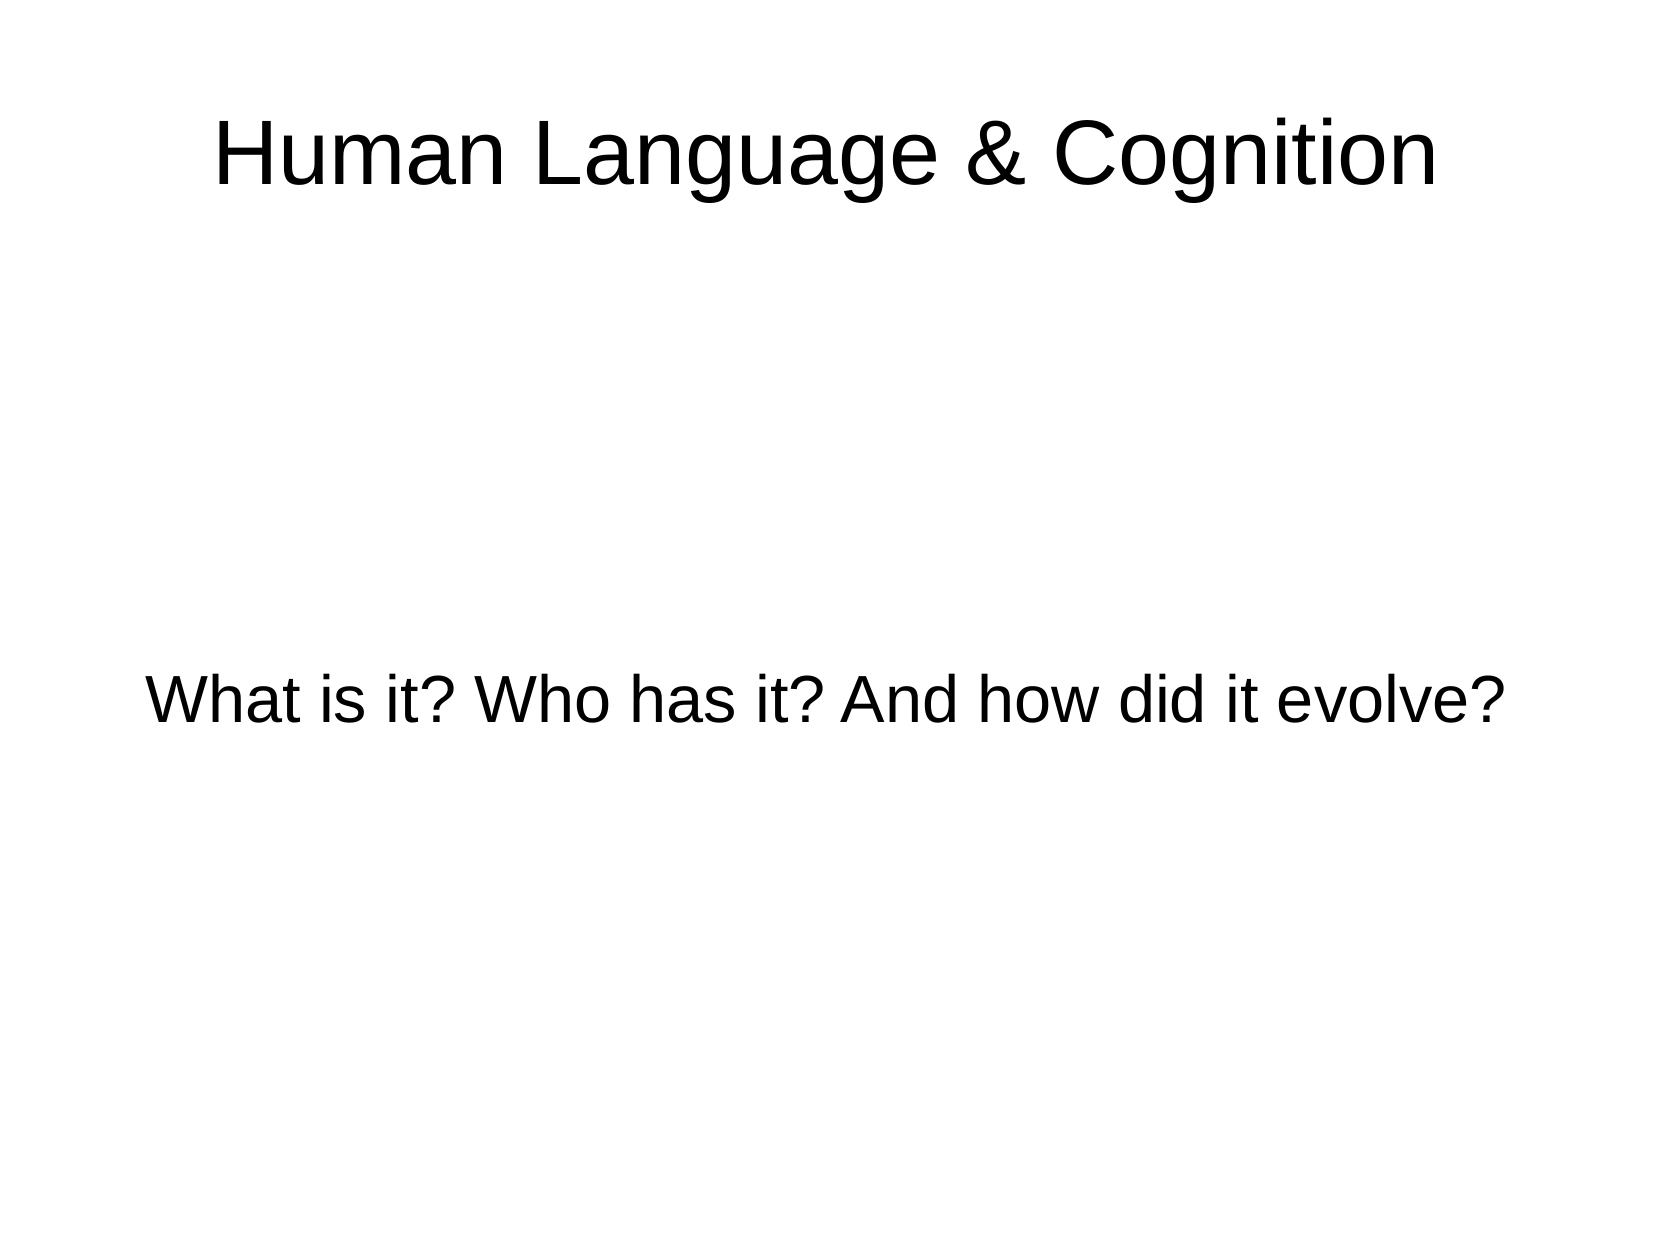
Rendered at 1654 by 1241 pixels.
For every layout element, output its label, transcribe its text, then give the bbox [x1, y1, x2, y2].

subtitle What is it? Who has it? And how did it evolve? [82, 297, 1571, 1102]
title Human Language & Cognition [82, 56, 1571, 250]
